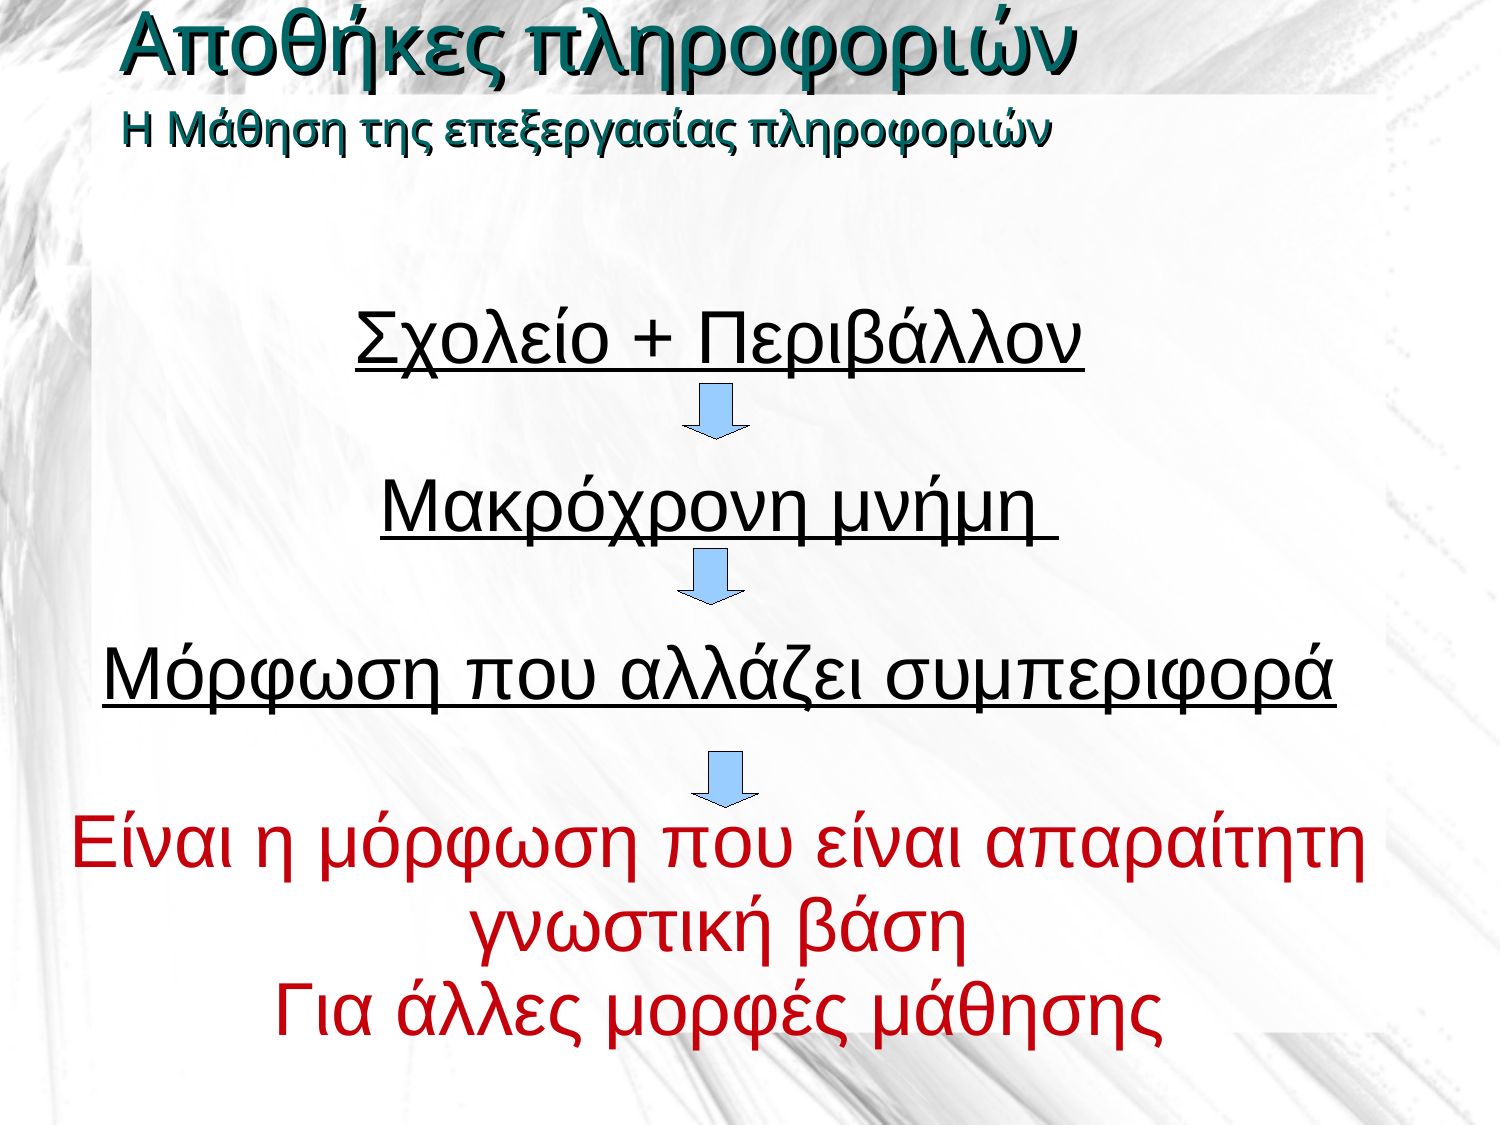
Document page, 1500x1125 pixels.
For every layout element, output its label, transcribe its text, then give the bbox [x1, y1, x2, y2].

subtitle Σχολείο + Περιβάλλον Μακρόχρονη μνήμη Μόρφωση που αλλάζει συμπεριφορά Είναι η μόρφωση που είναι απαραίτητη γνωστική βάση Για άλλες μορφές μάθησης [60, 295, 1379, 1125]
title Αποθήκες πληροφοριών Η Mάθηση της επεξεργασίας πληροφοριών [119, 0, 1379, 149]
text_box [691, 751, 759, 808]
text_box [682, 383, 750, 440]
picture [0, 0, 1500, 1125]
text_box [677, 548, 745, 605]
